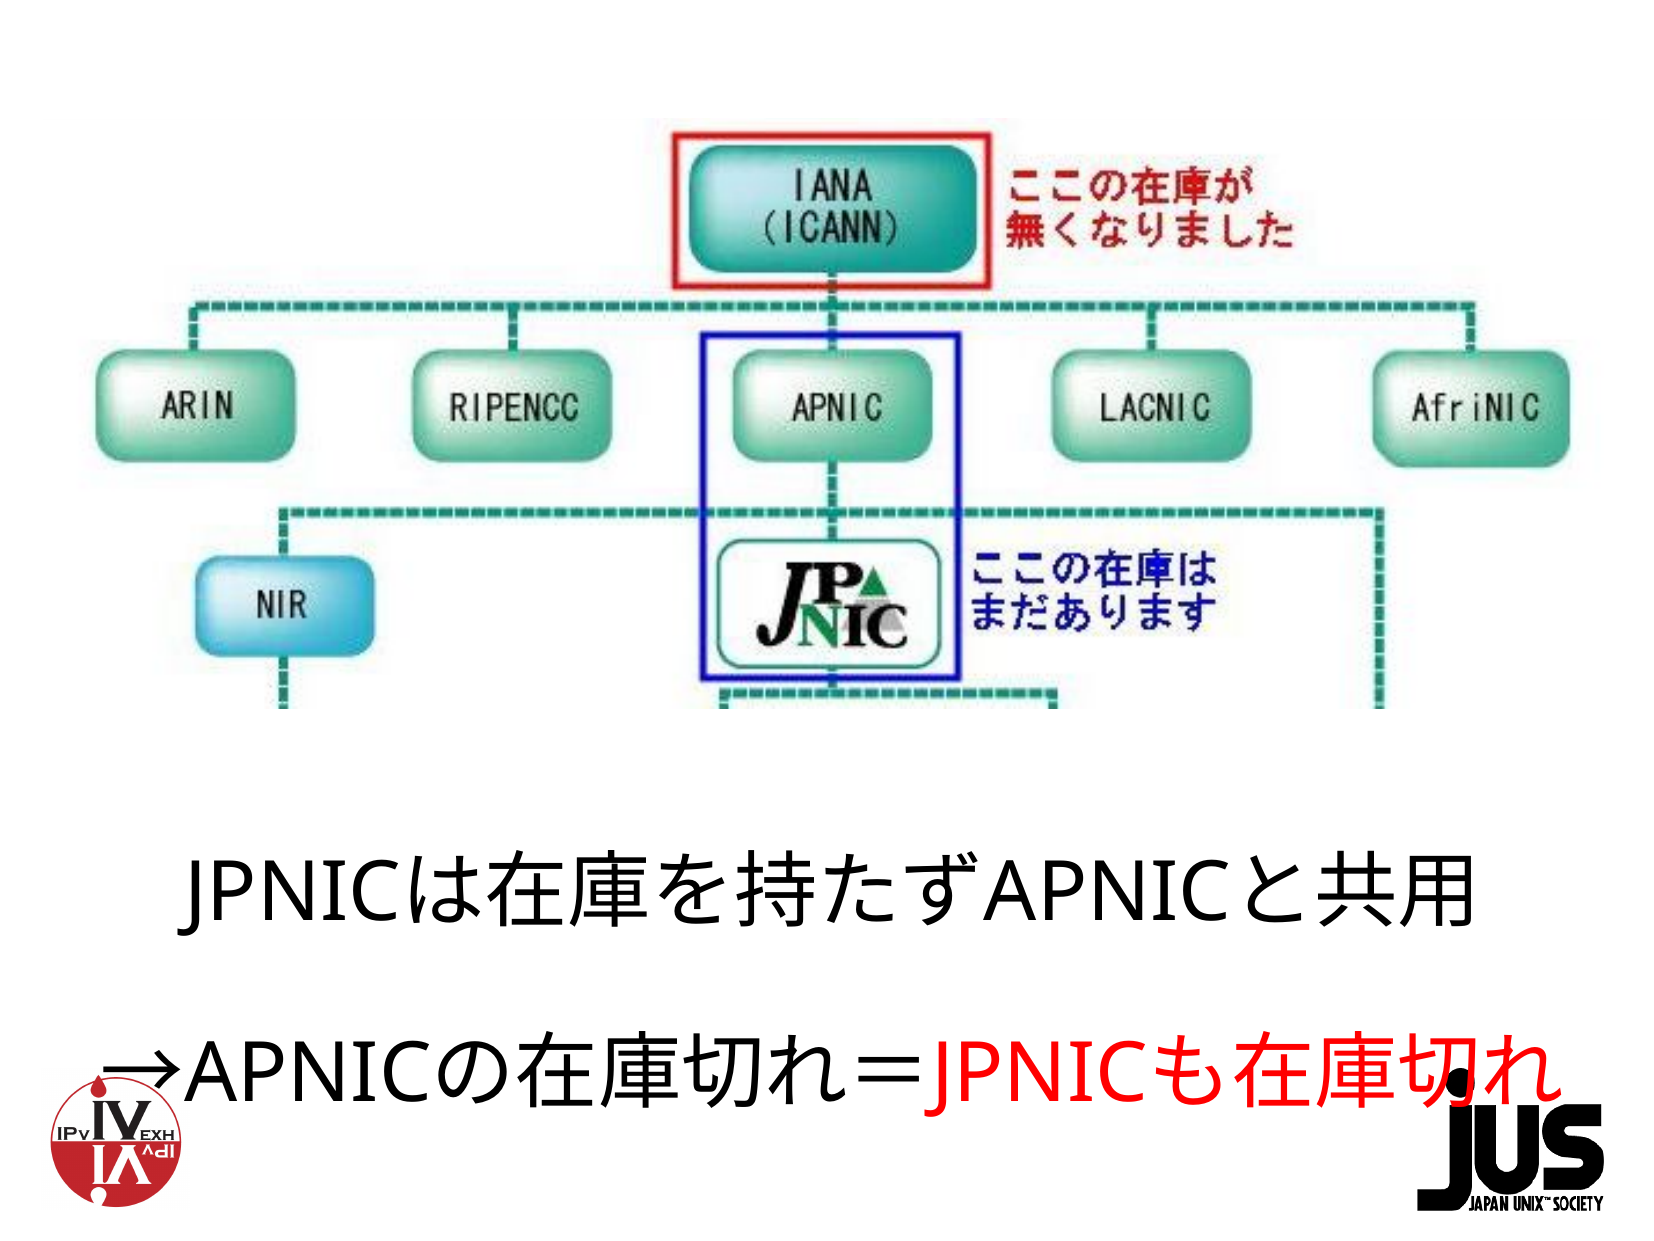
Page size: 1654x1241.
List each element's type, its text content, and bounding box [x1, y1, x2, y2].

title JPNICは在庫を持たずAPNICと共用 →APNICの在庫切れ＝JPNICも在庫切れ [88, 826, 1577, 1063]
picture [43, 118, 1610, 709]
picture [41, 1068, 190, 1210]
picture [1417, 1068, 1604, 1211]
